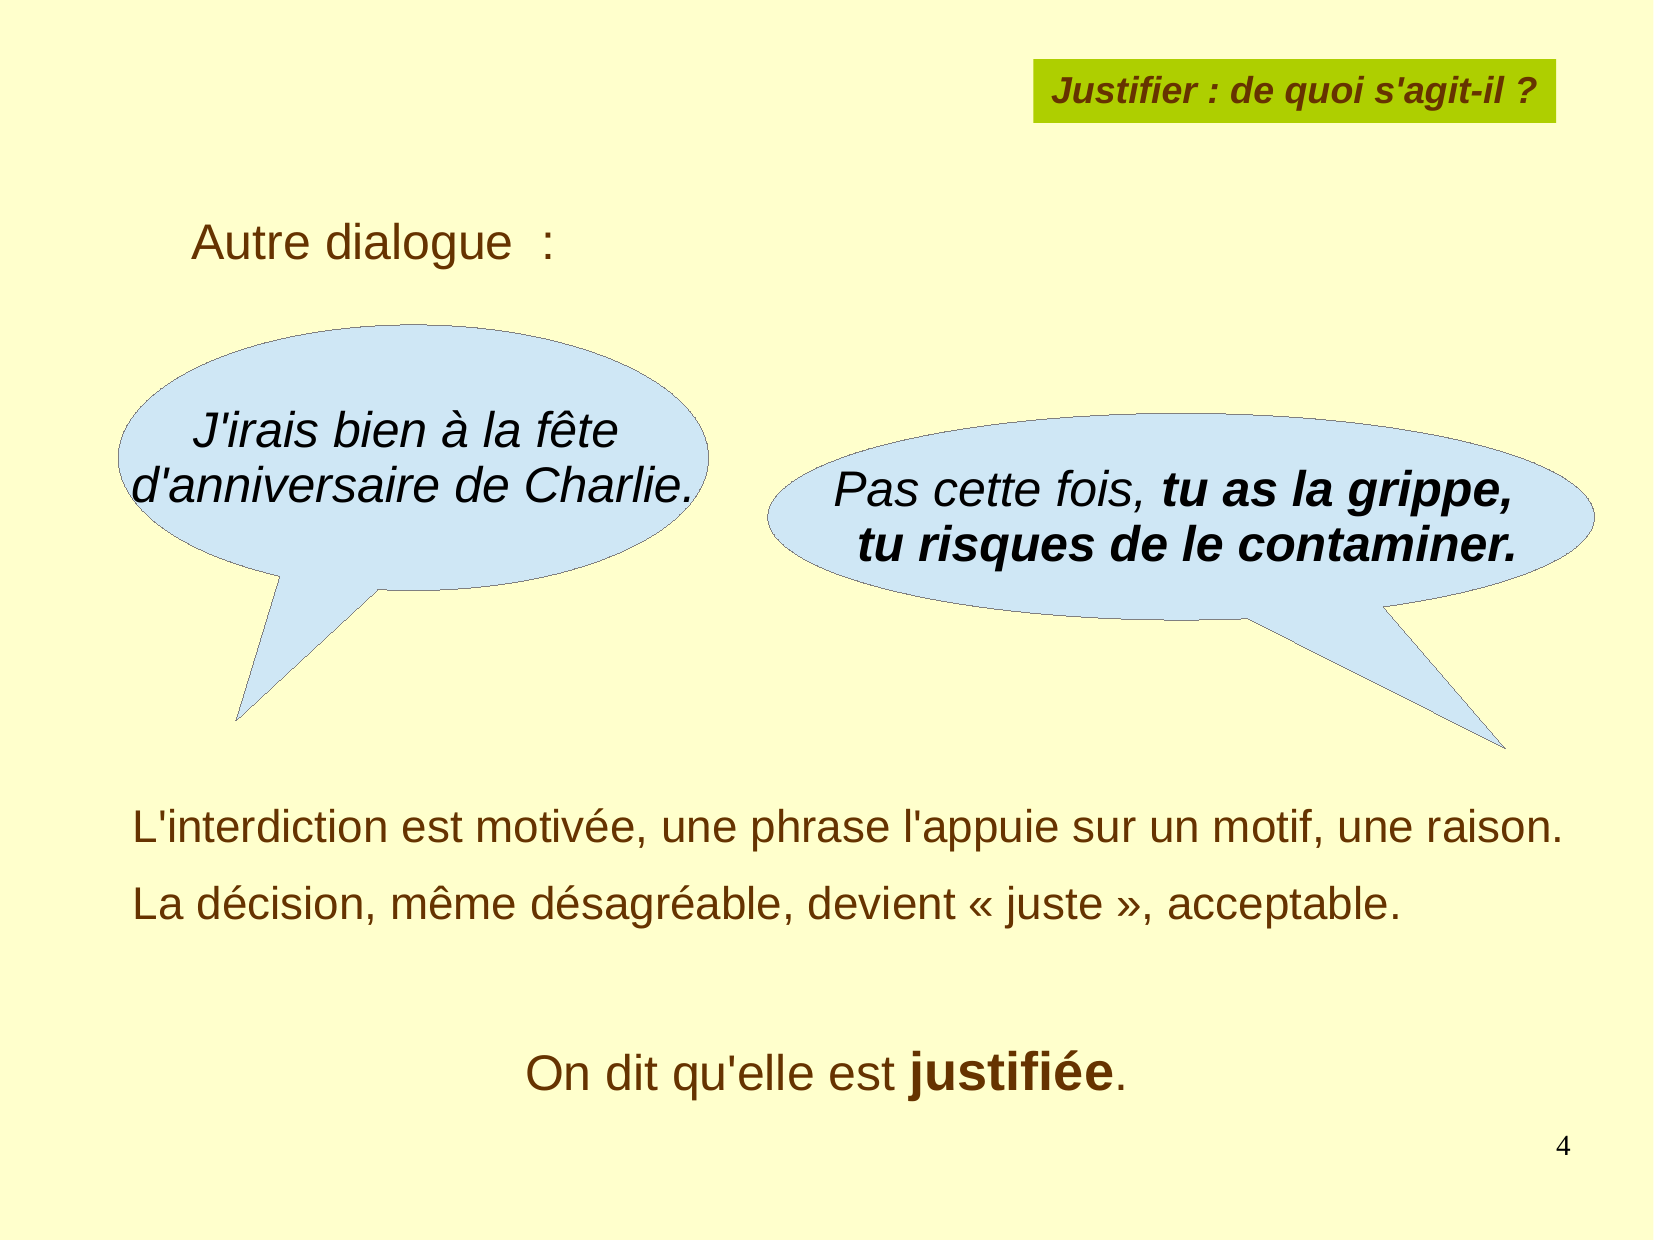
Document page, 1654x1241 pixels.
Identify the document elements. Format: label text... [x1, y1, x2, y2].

text_box L'interdiction est motivée, une phrase l'appuie sur un motif, une raison. La décision, même désagréable, devient « juste », acceptable. [118, 767, 1625, 937]
text_box Pas cette fois, tu as la grippe, tu risques de le contaminer. [767, 413, 1595, 749]
text_box Autre dialogue : [177, 206, 650, 296]
text_box On dit qu'elle est justifiée. [383, 1003, 1270, 1110]
text_box Justifier : de quoi s'agit-il ? [1033, 59, 1557, 123]
text_box J'irais bien à la fête d'anniversaire de Charlie. [118, 324, 709, 721]
